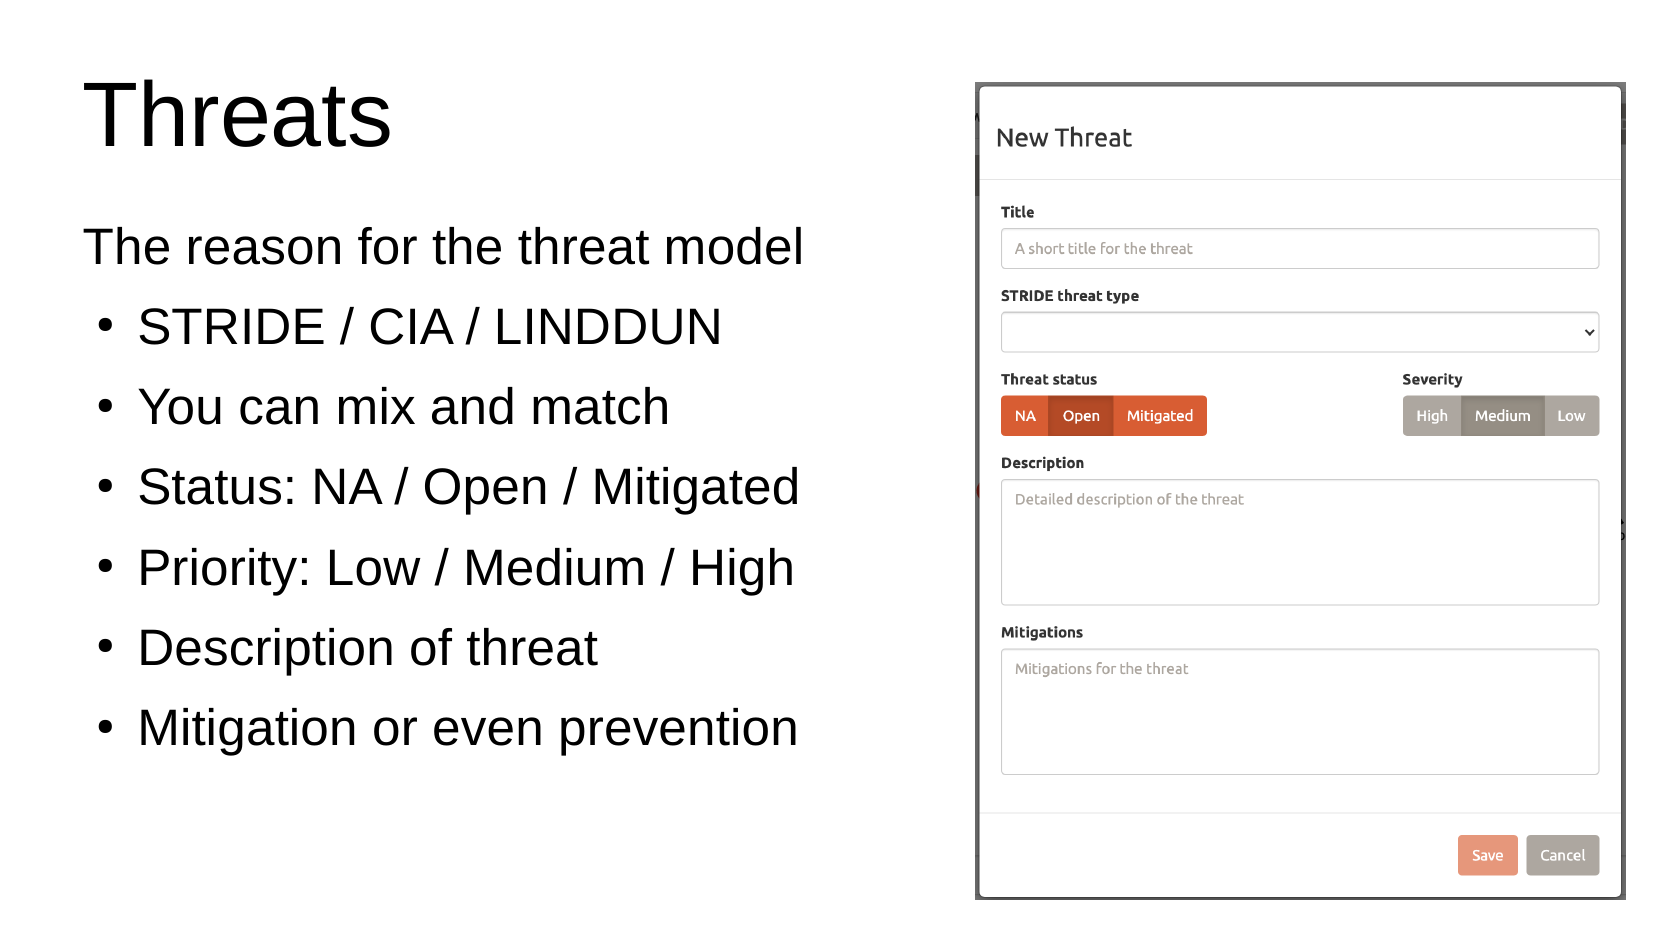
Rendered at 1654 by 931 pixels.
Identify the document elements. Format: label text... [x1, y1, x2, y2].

list The reason for the threat model STRIDE / CIA / LINDDUN You can mix and match Status: NA / Open / Mitigated Priority: Low / Medium / High Description of threat Mitigation or even prevention [82, 217, 975, 758]
title Threats [82, 37, 1571, 193]
picture [975, 82, 1626, 901]
